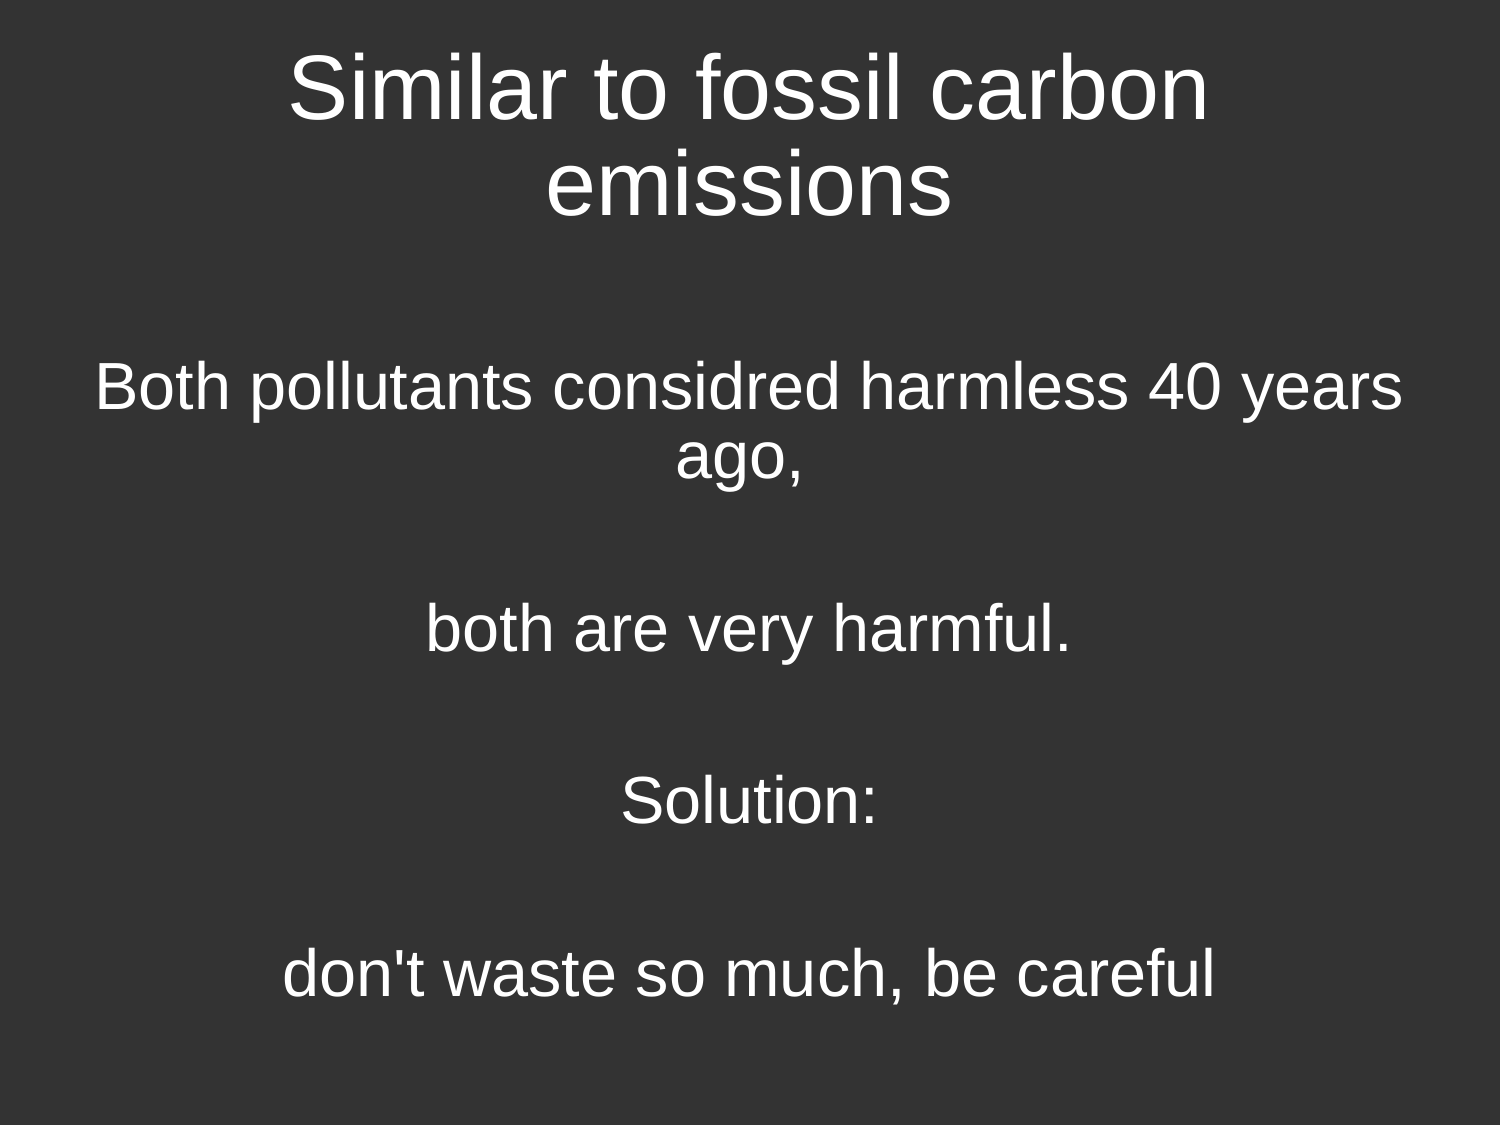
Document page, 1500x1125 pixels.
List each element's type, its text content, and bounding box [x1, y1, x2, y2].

title Similar to fossil carbon emissions [75, 21, 1425, 257]
list Both pollutants considred harmless 40 years ago, both are very harmful. Solution: don't waste so much, be careful [75, 262, 1425, 1097]
